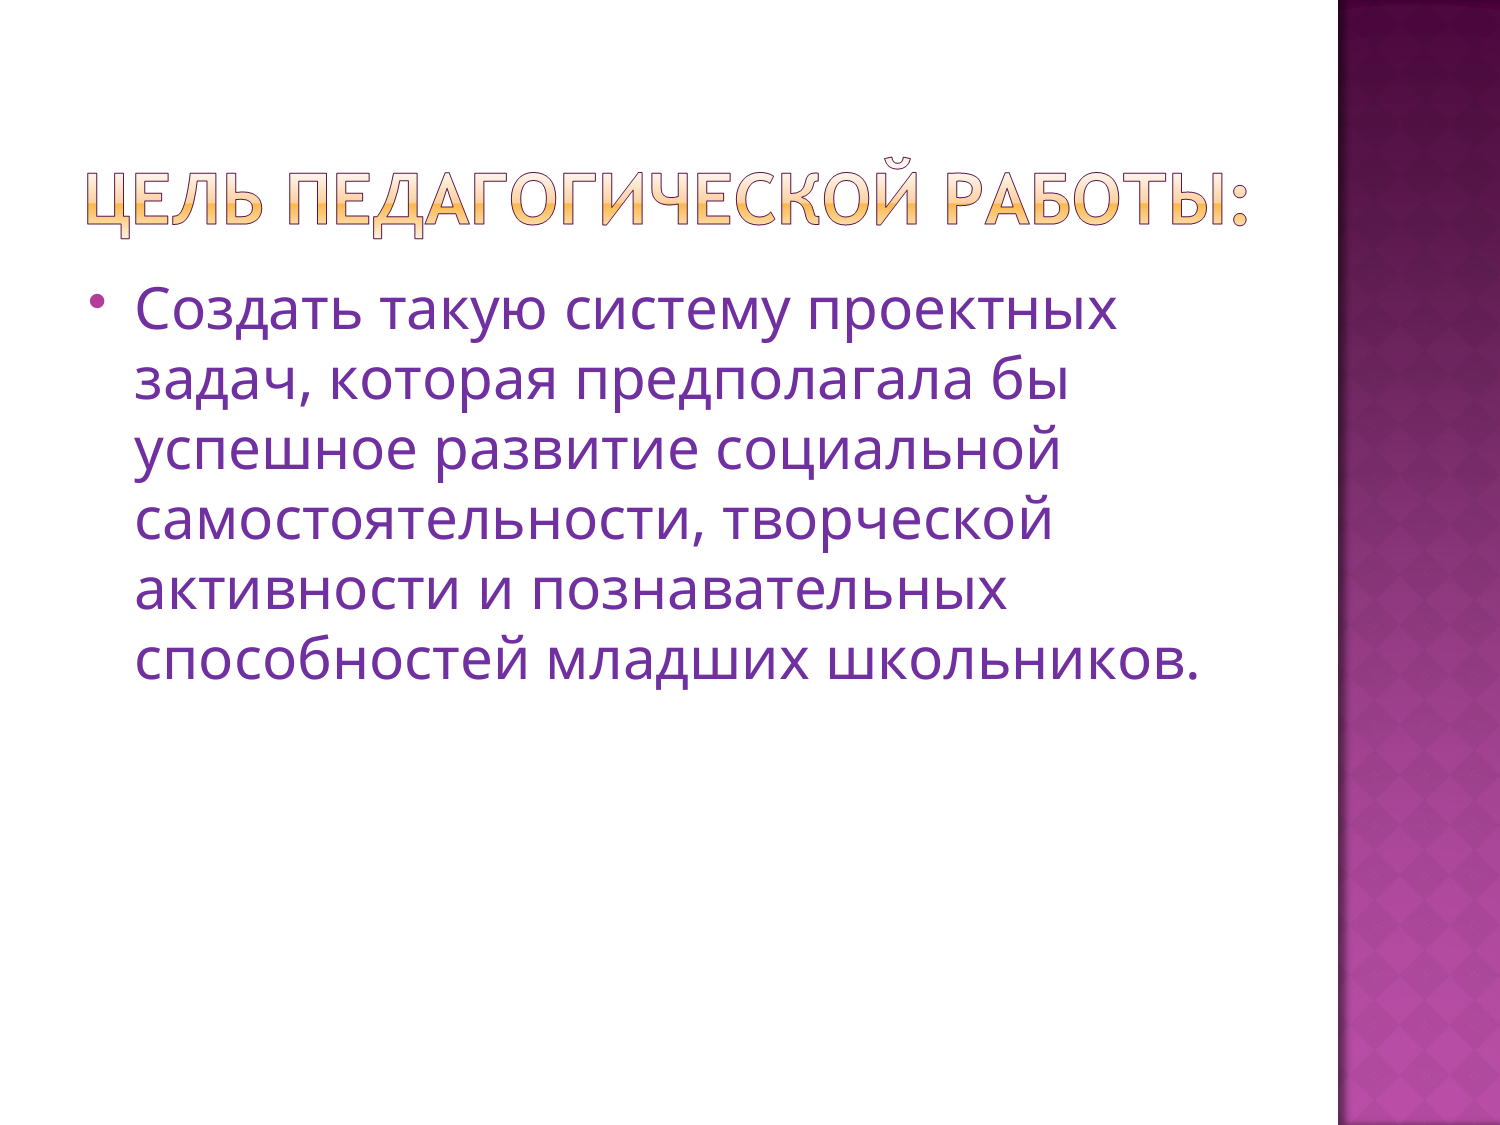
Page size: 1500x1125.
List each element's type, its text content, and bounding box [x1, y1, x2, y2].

picture [1337, 0, 1500, 1125]
text_box Создать такую систему проектных задач, которая предполагала бы успешное развитие социальной самостоятельности, творческой активности и познавательных способностей младших школьников. [75, 263, 1263, 1060]
picture [40, 52, 1297, 241]
